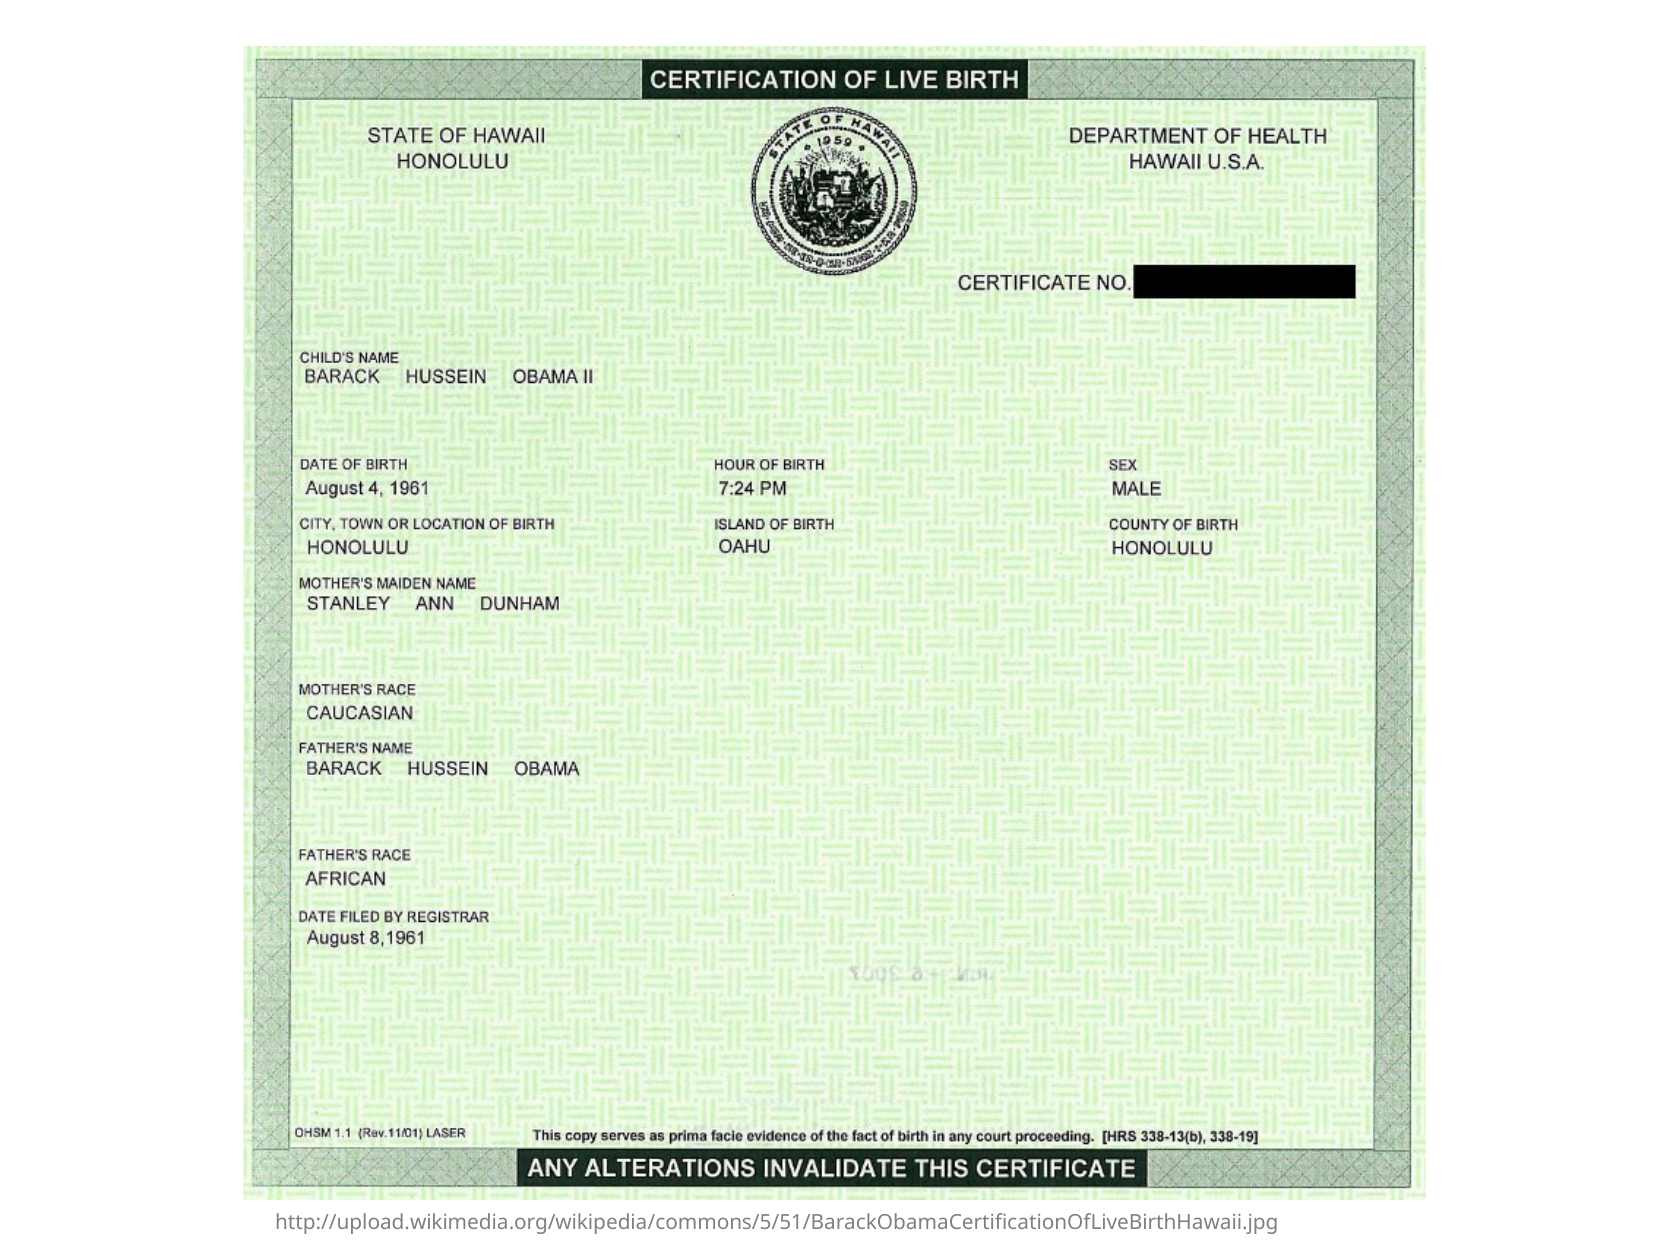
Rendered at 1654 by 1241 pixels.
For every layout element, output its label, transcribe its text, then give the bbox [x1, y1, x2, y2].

text_box http://upload.wikimedia.org/wikipedia/commons/5/51/BarackObamaCertificationOfLiveBirthHawaii.jpg [260, 1200, 1351, 1240]
picture [243, 46, 1426, 1201]
